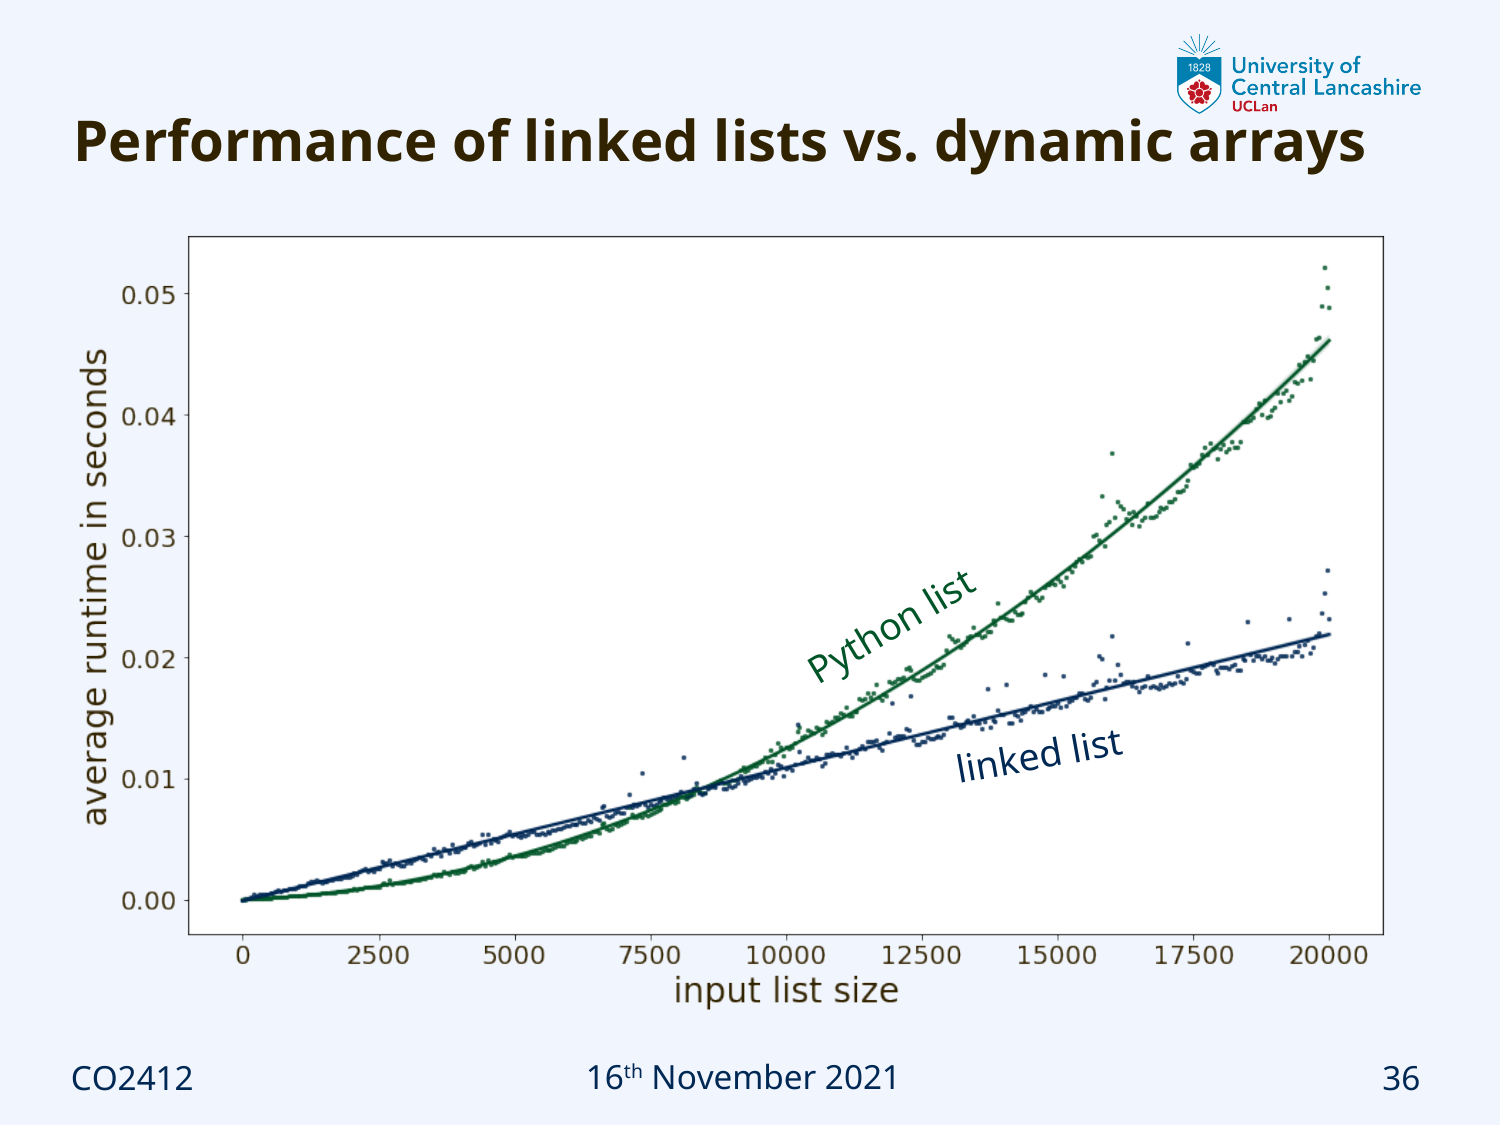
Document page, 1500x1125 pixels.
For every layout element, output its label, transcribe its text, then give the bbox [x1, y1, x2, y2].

title Performance of linked lists vs. dynamic arrays [58, 93, 1475, 186]
picture [71, 226, 1393, 1020]
text_box linked list [839, 690, 1239, 818]
picture [1177, 34, 1421, 93]
text_box Python list [706, 497, 1075, 752]
